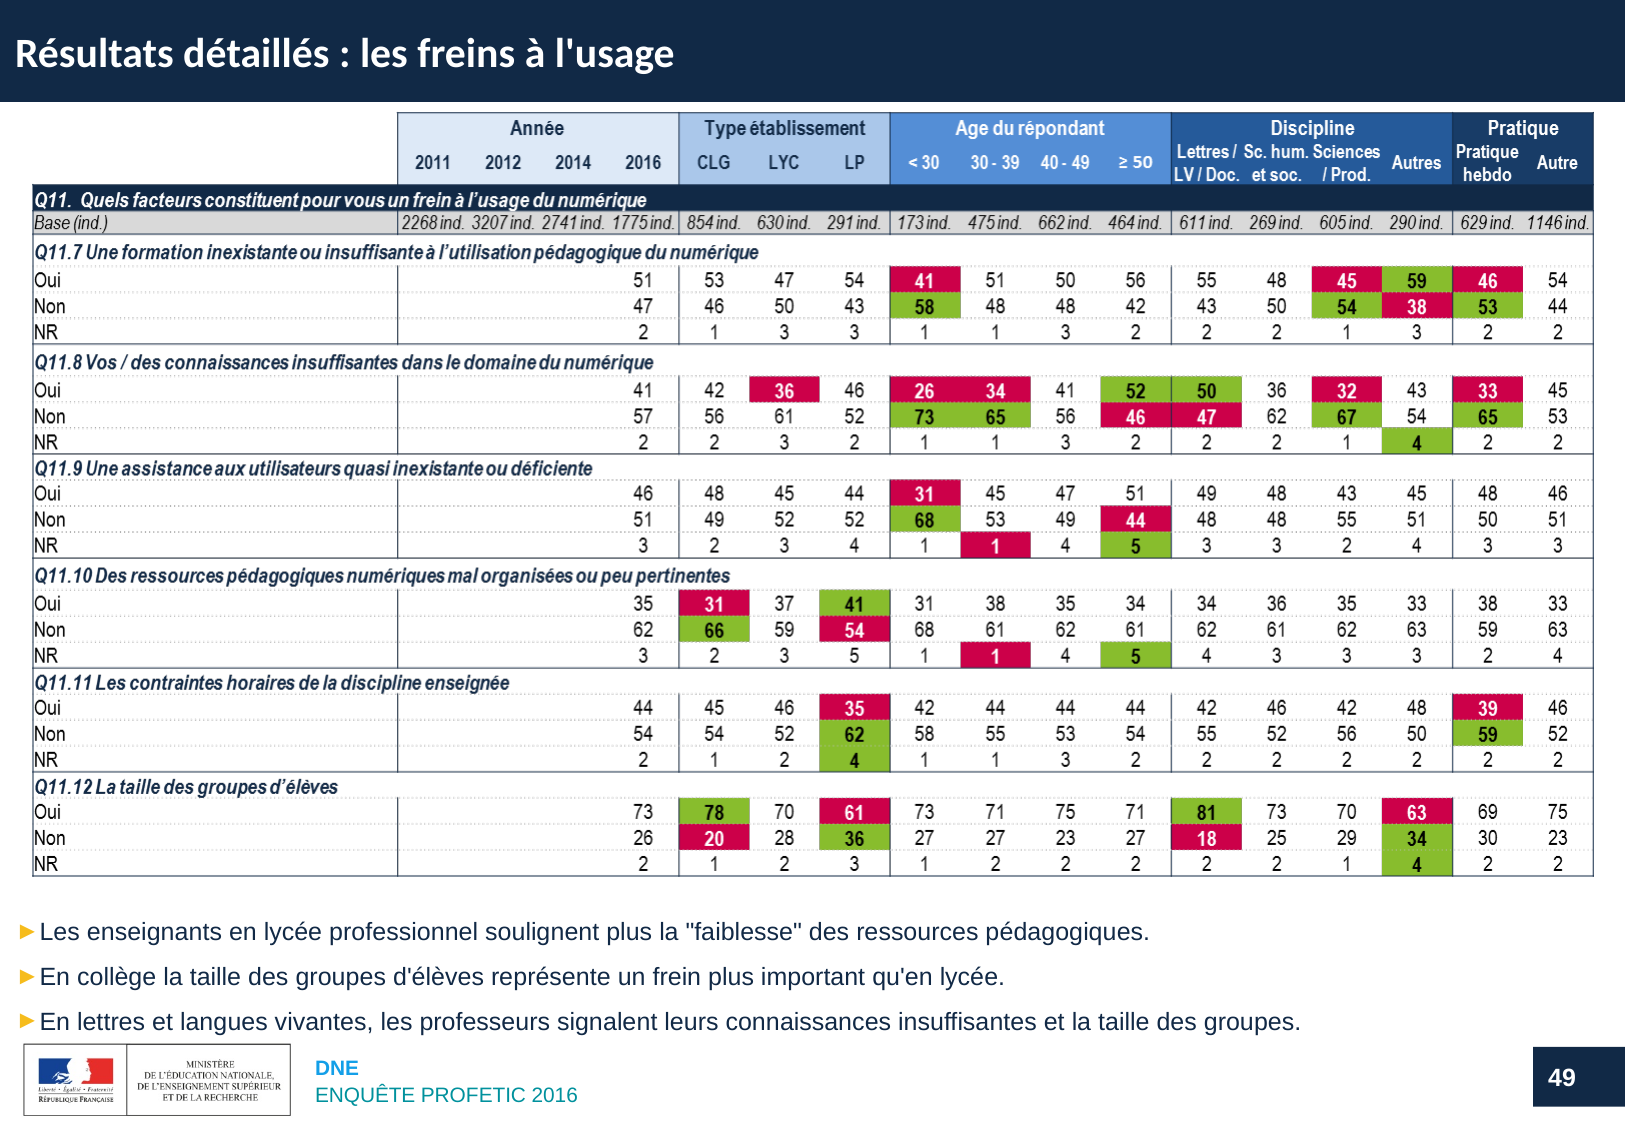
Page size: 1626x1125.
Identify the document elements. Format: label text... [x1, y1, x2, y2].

picture [32, 108, 1594, 889]
text_box 49 [1533, 1046, 1625, 1107]
title Résultats détaillés : les freins à l'usage [0, 0, 1625, 102]
text_box Les enseignants en lycée professionnel soulignent plus la "faiblesse" des ressources pédagogiques. En collège la taille des groupes d'élèves représente un frein plus important qu'en lycée. En lettres et langues vivantes, les professeurs signalent leurs connaissances insuffisantes et la taille des groupes. [0, 893, 1625, 1040]
